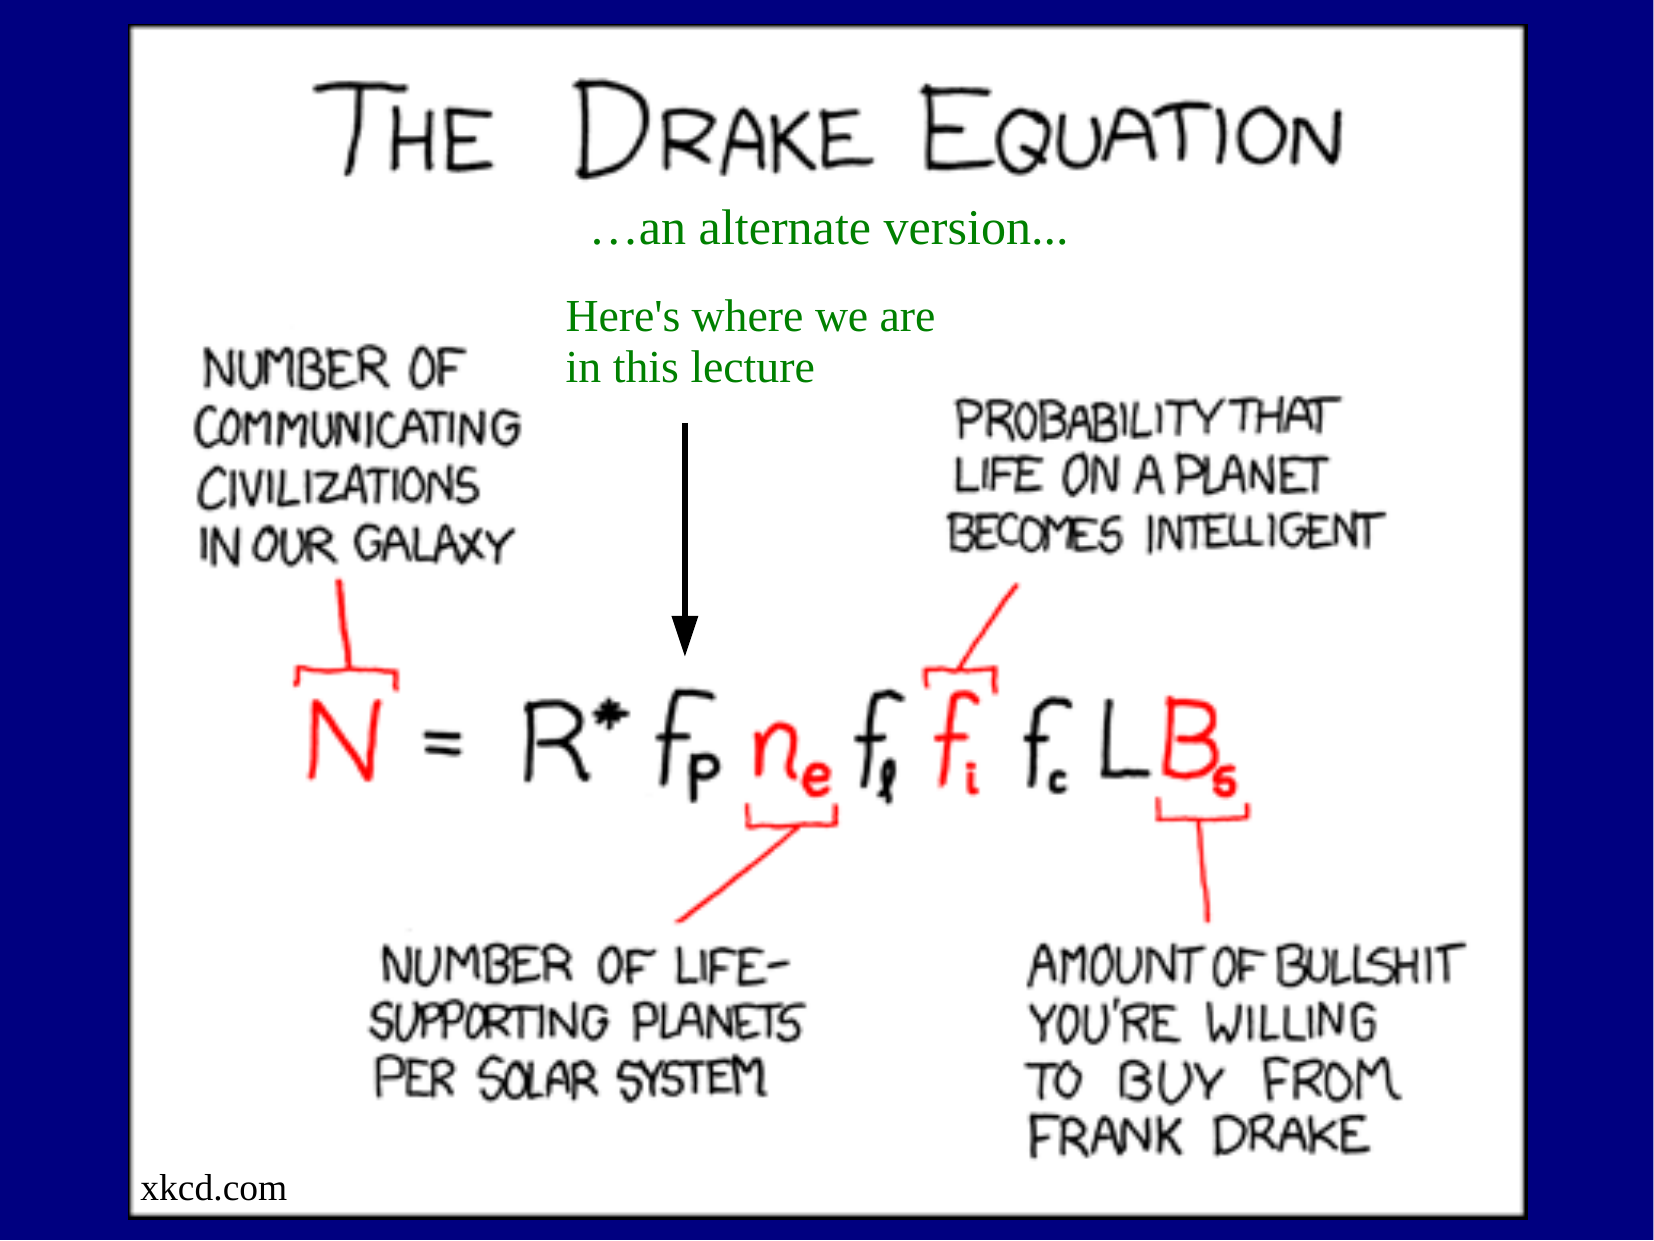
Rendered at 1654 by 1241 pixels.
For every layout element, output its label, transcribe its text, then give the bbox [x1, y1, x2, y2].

text_box …an alternate version... [588, 199, 1070, 256]
picture [128, 24, 1528, 1220]
text_box xkcd.com [140, 1166, 288, 1209]
text_box Here's where we are in this lecture [565, 290, 937, 423]
